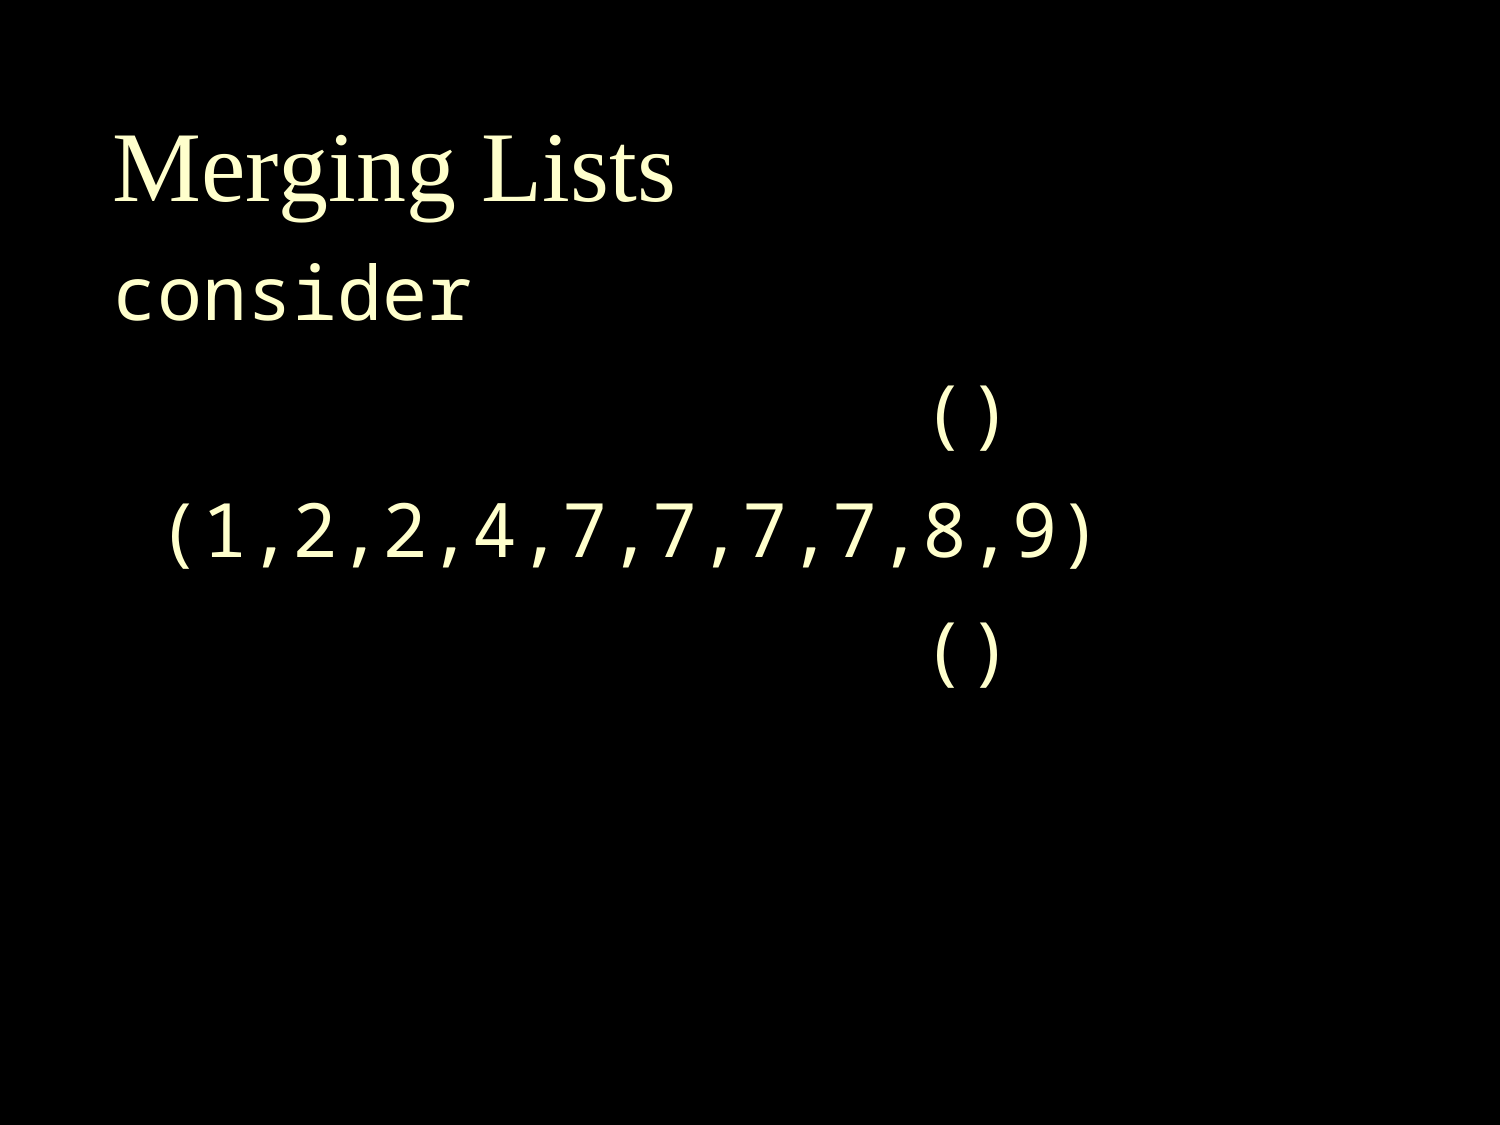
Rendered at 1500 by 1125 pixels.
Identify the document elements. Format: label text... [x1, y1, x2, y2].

list Merging Lists consider () (1,2,2,4,7,7,7,7,8,9) () [112, 112, 1426, 1011]
